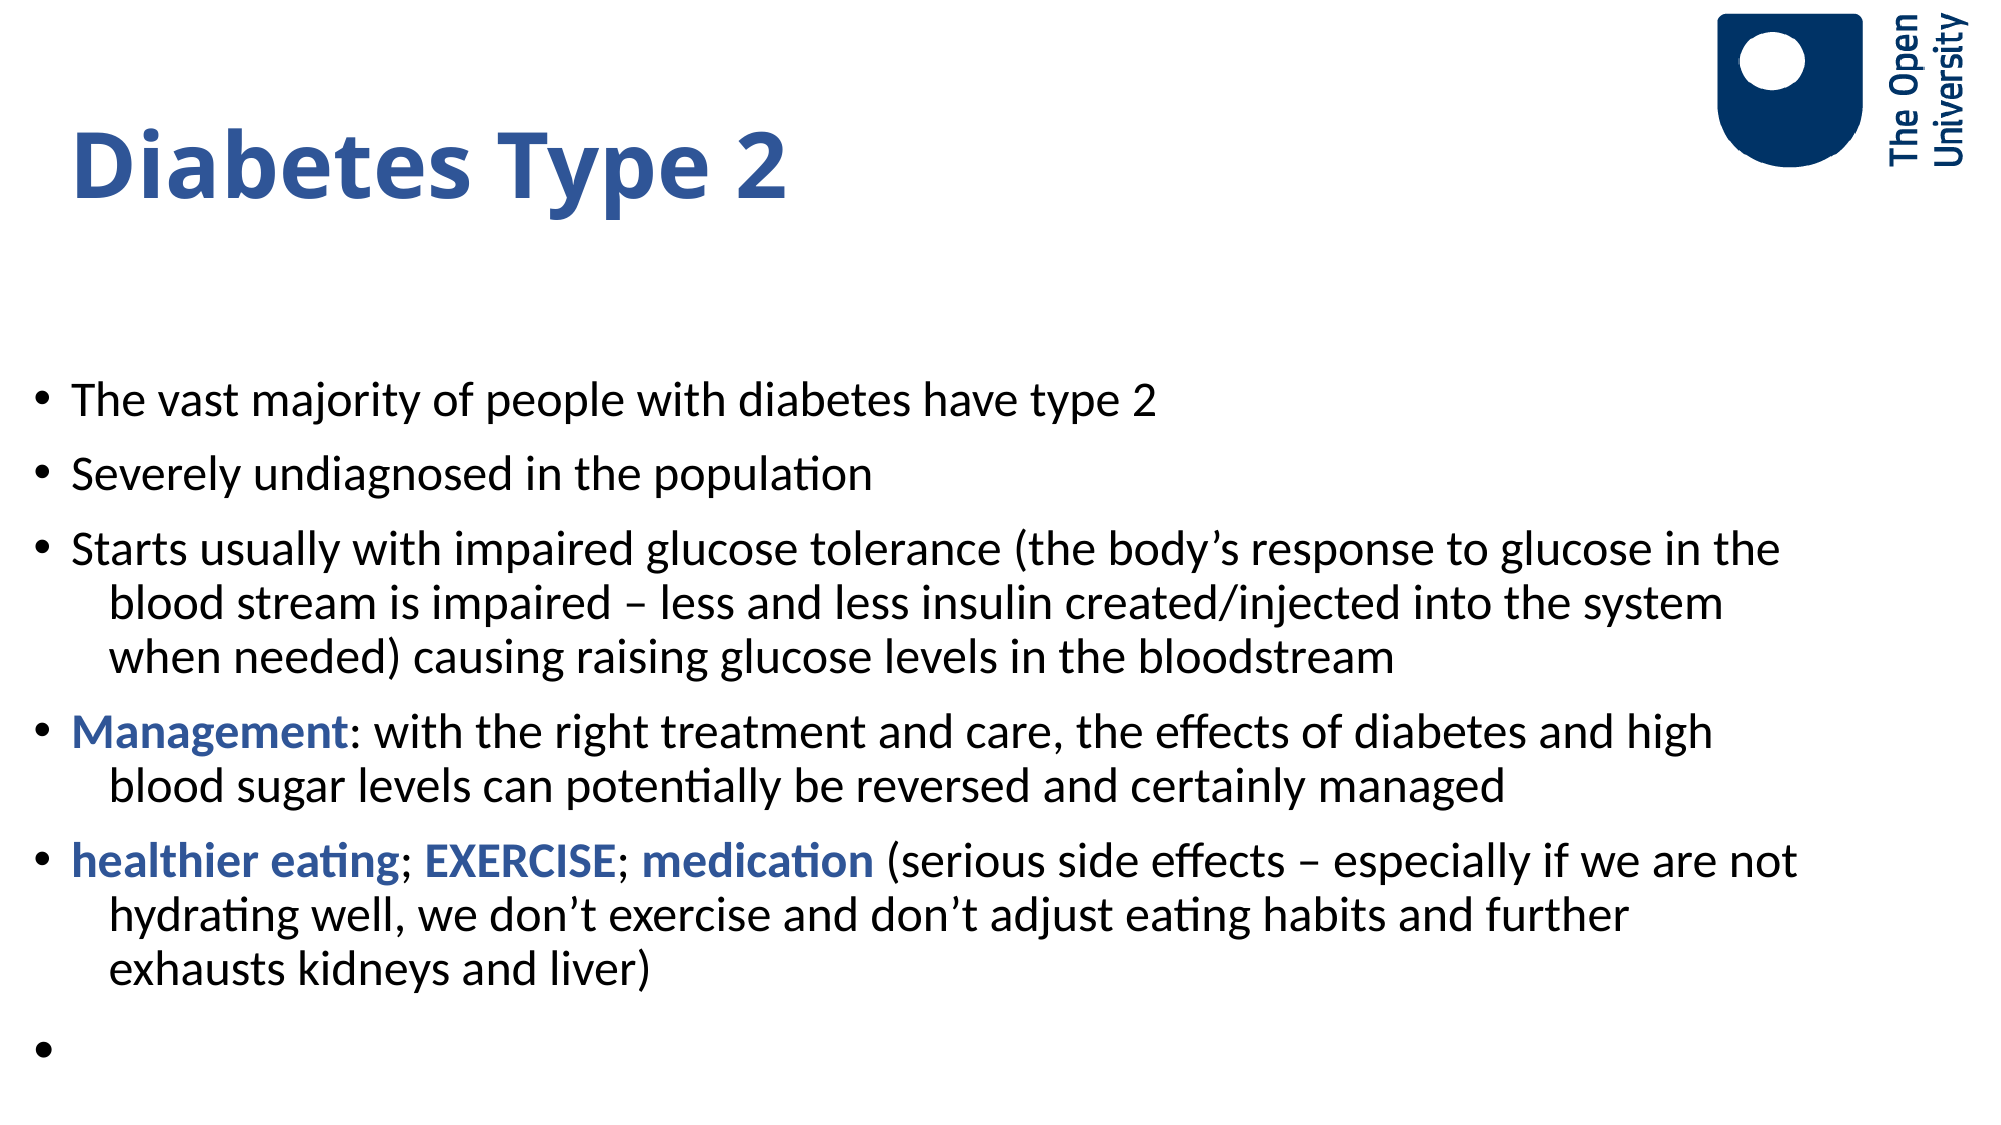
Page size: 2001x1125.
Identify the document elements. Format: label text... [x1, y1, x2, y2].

title Diabetes Type 2 [54, 59, 1780, 278]
picture [1716, 10, 1971, 170]
list The vast majority of people with diabetes have type 2 Severely undiagnosed in the population Starts usually with impaired glucose tolerance (the body’s response to glucose in the blood stream is impaired – less and less insulin created/injected into the system when needed) causing raising glucose levels in the bloodstream Management: with the right treatment and care, the effects of diabetes and high blood sugar levels can potentially be reversed and certainly managed healthier eating; EXERCISE; medication (serious side effects – especially if we are not hydrating well, we don’t exercise and don’t adjust eating habits and further exhausts kidneys and liver) [18, 365, 1817, 1066]
